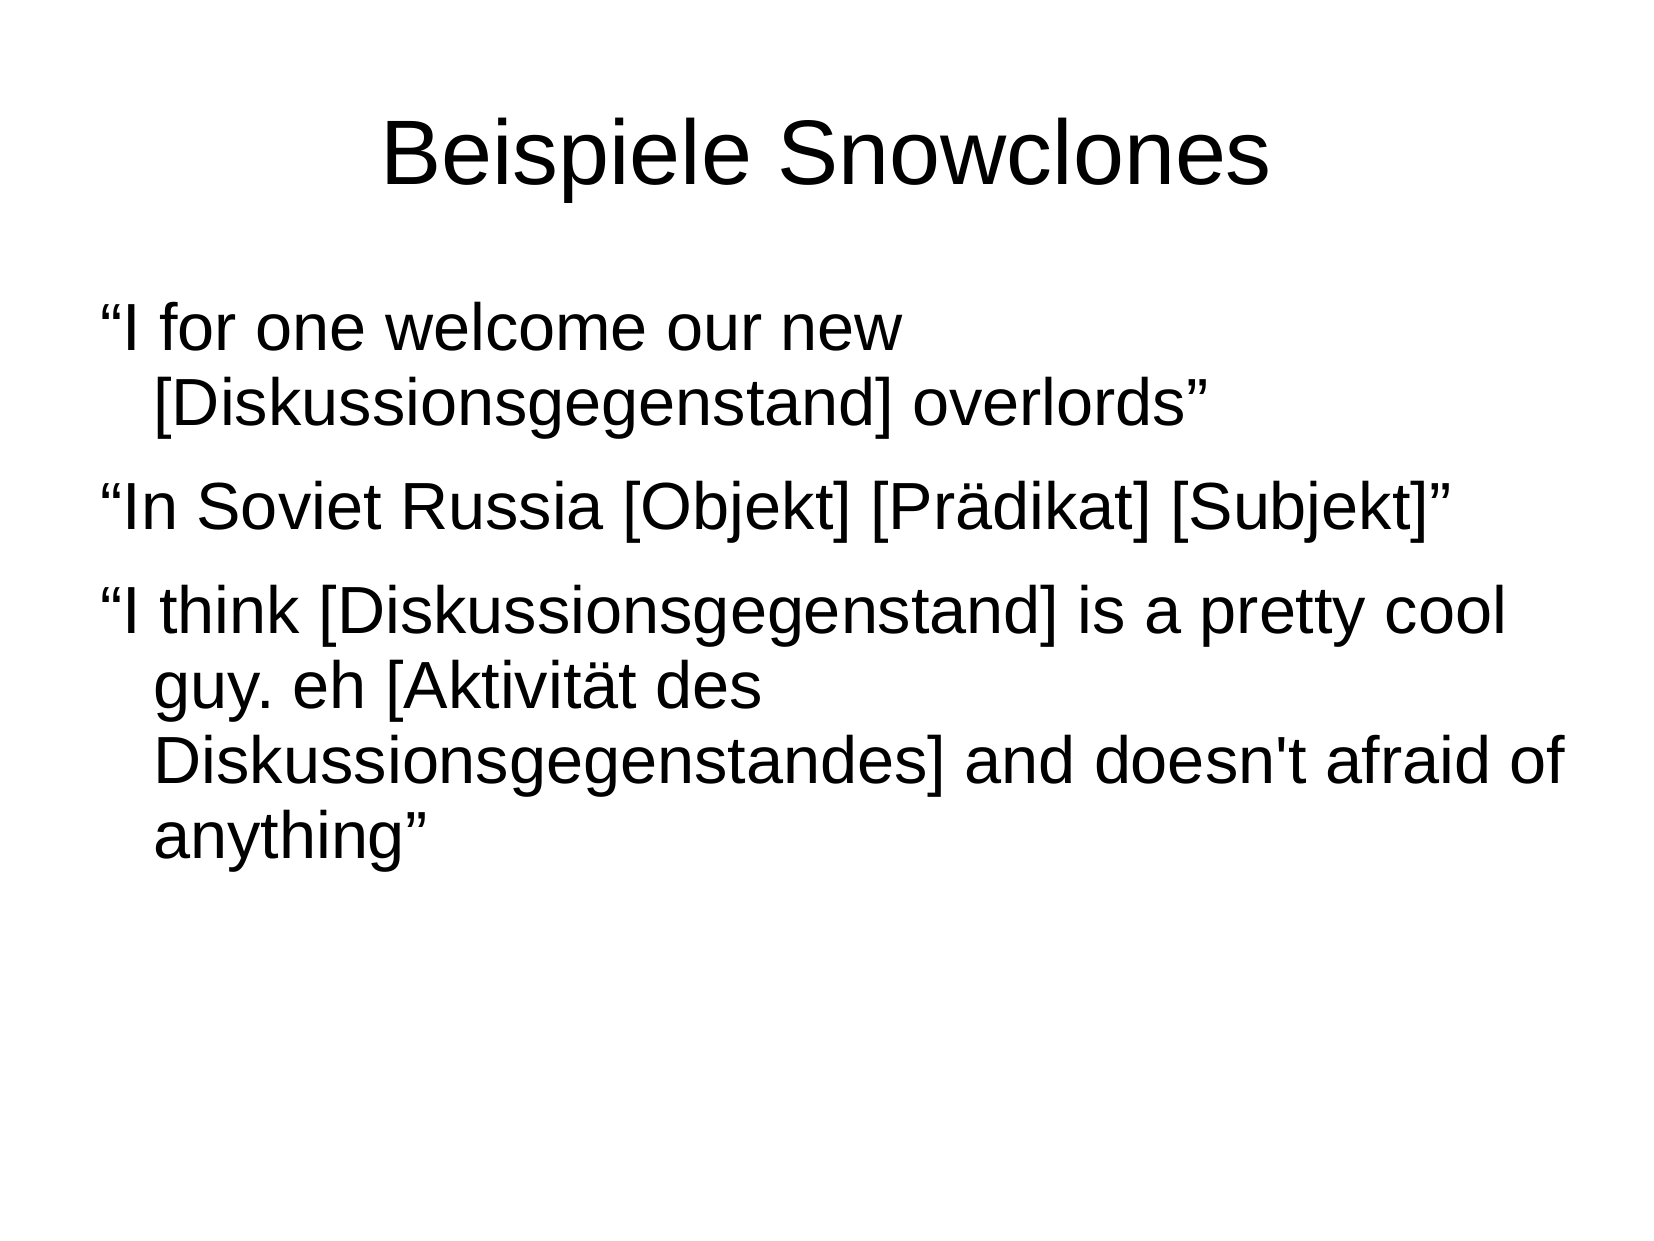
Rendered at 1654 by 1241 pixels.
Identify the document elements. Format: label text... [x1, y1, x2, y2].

list “I for one welcome our new [Diskussionsgegenstand] overlords” “In Soviet Russia [Objekt] [Prädikat] [Subjekt]” “I think [Diskussionsgegenstand] is a pretty cool guy. eh [Aktivität des Diskussionsgegenstandes] and doesn't afraid of anything” [82, 290, 1571, 1094]
title Beispiele Snowclones [82, 56, 1571, 250]
